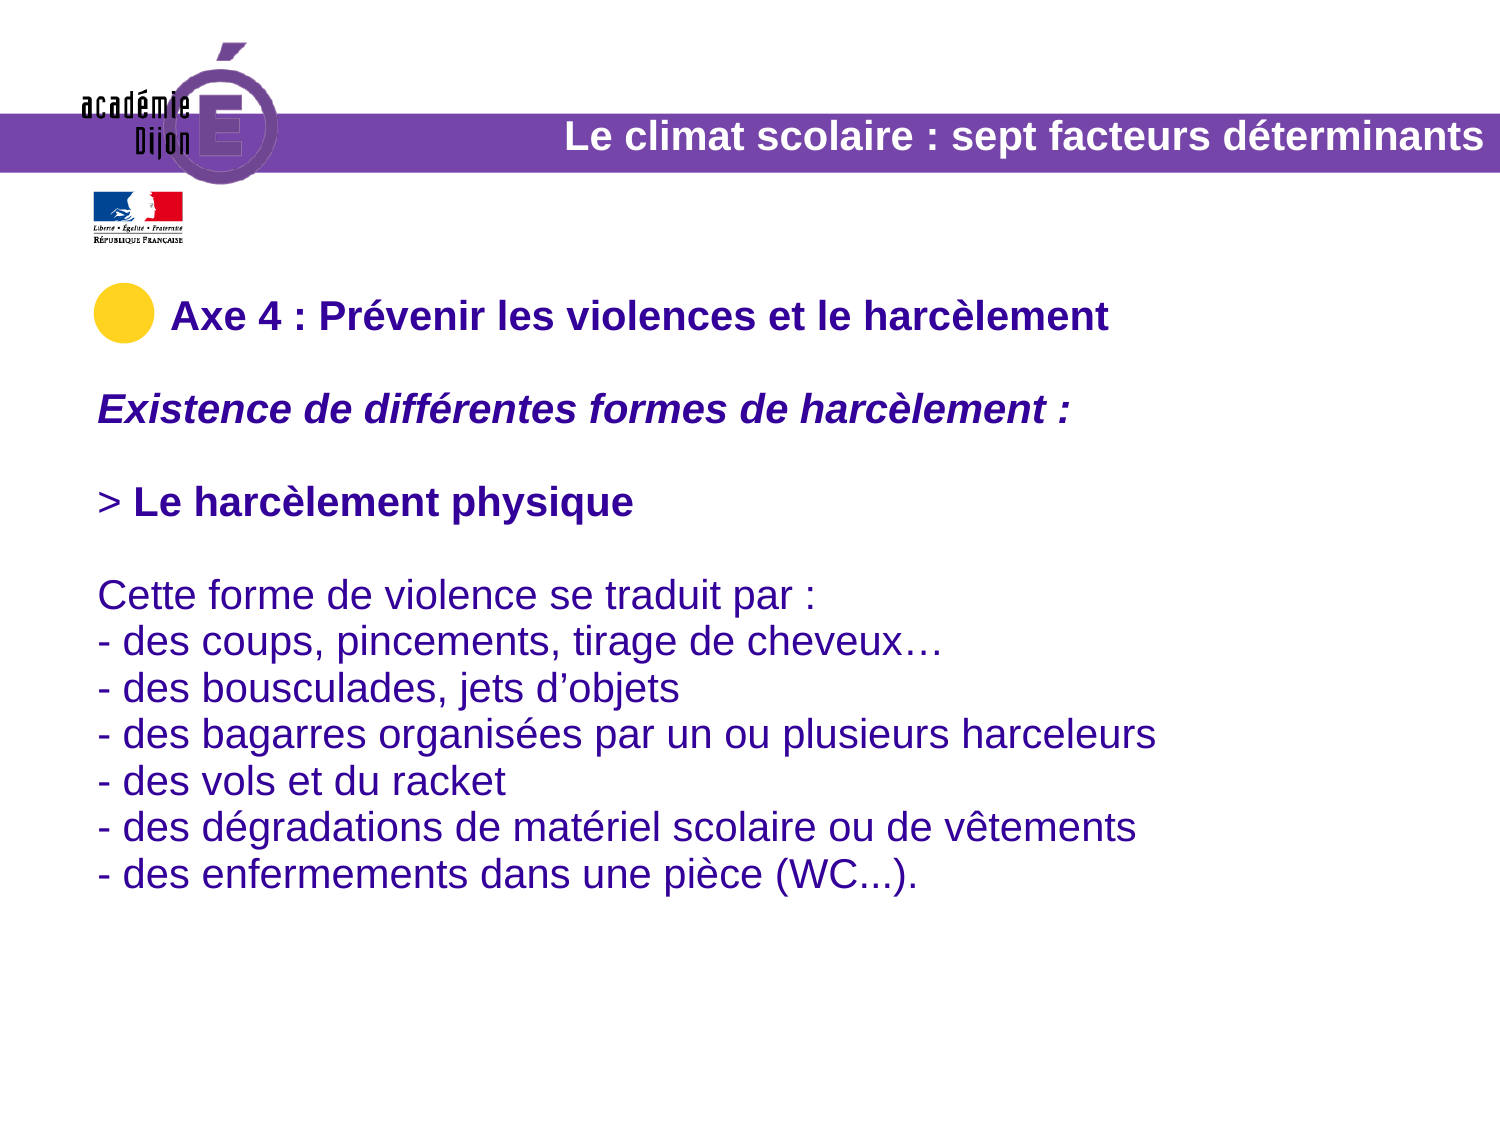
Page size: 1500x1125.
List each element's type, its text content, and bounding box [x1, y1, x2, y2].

text_box Le climat scolaire : sept facteurs déterminants [118, 106, 1500, 182]
text_box Axe 4 : Prévenir les violences et le harcèlement Existence de différentes formes de harcèlement : > Le harcèlement physique Cette forme de violence se traduit par : - des coups, pincements, tirage de cheveux… - des bousculades, jets d’objets - des bagarres organisées par un ou plusieurs harceleurs - des vols et du racket - des dégradations de matériel scolaire ou de vêtements - des enfermements dans une pièce (WC...). [82, 285, 1418, 1099]
picture [82, 42, 278, 244]
text_box [94, 283, 154, 343]
